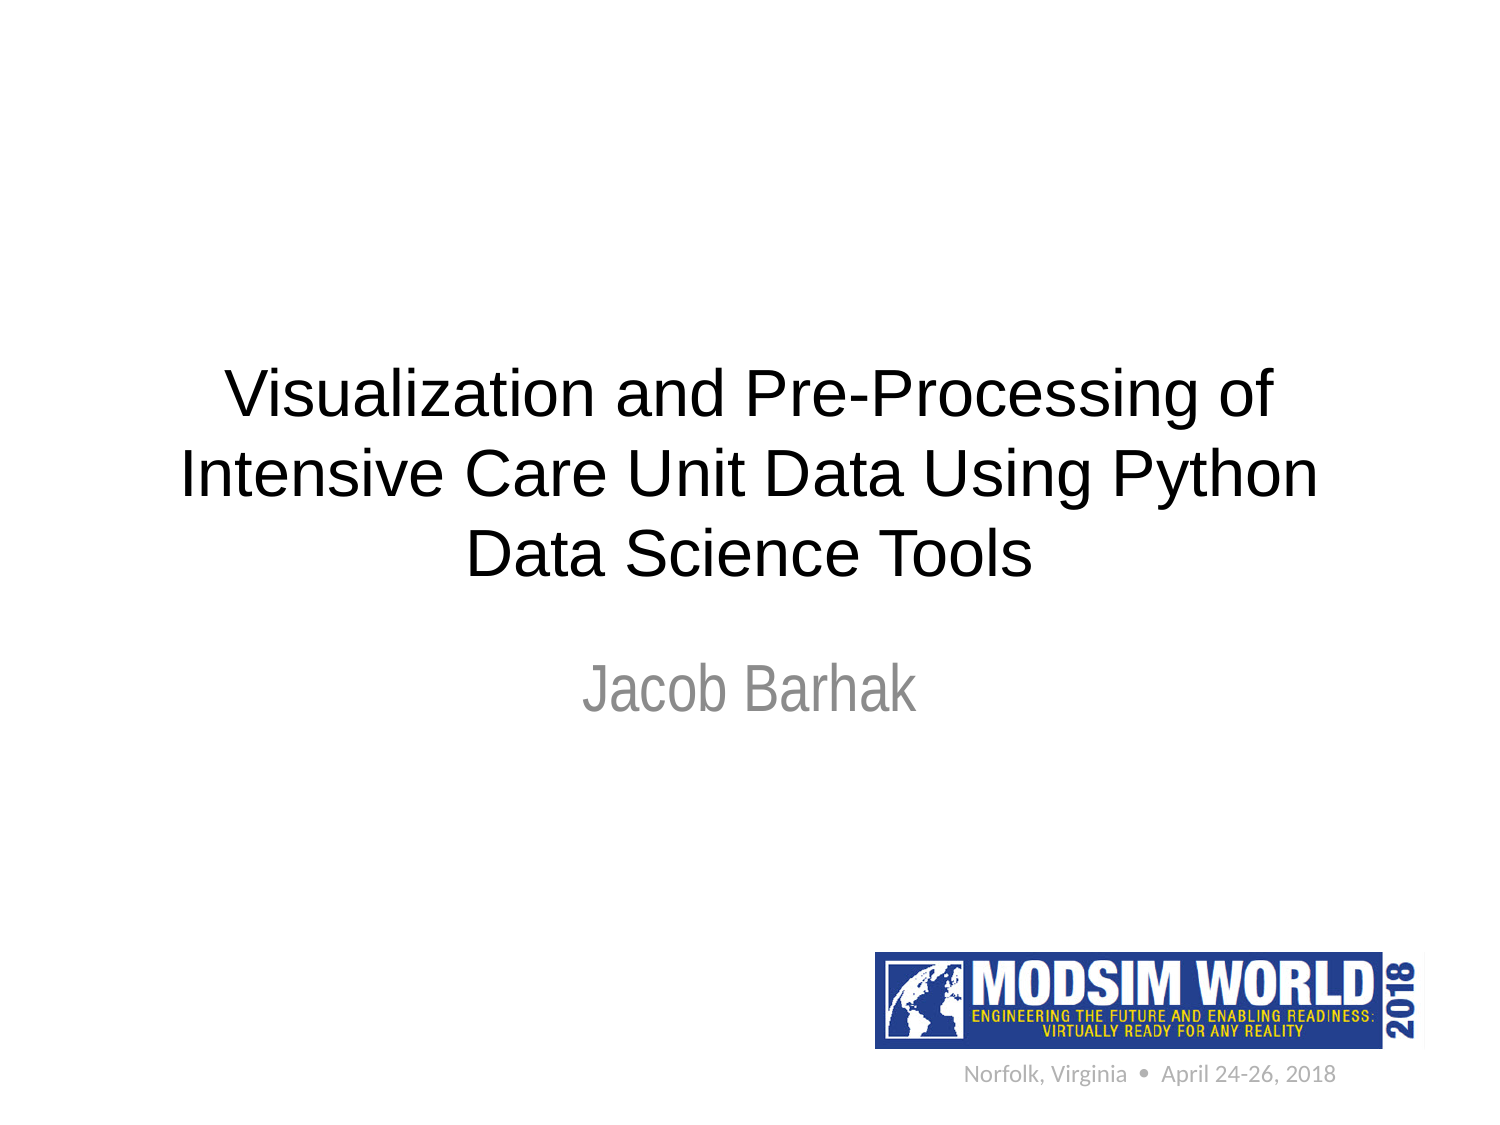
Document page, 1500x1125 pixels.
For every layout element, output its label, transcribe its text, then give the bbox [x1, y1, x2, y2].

text_box Jacob Barhak [224, 637, 1275, 925]
text_box Visualization and Pre-Processing of Intensive Care Unit Data Using Python Data Science Tools [112, 349, 1388, 591]
picture [875, 952, 1425, 1042]
text_box Norfolk, Virginia  April 24-26, 2018 [874, 1042, 1427, 1103]
